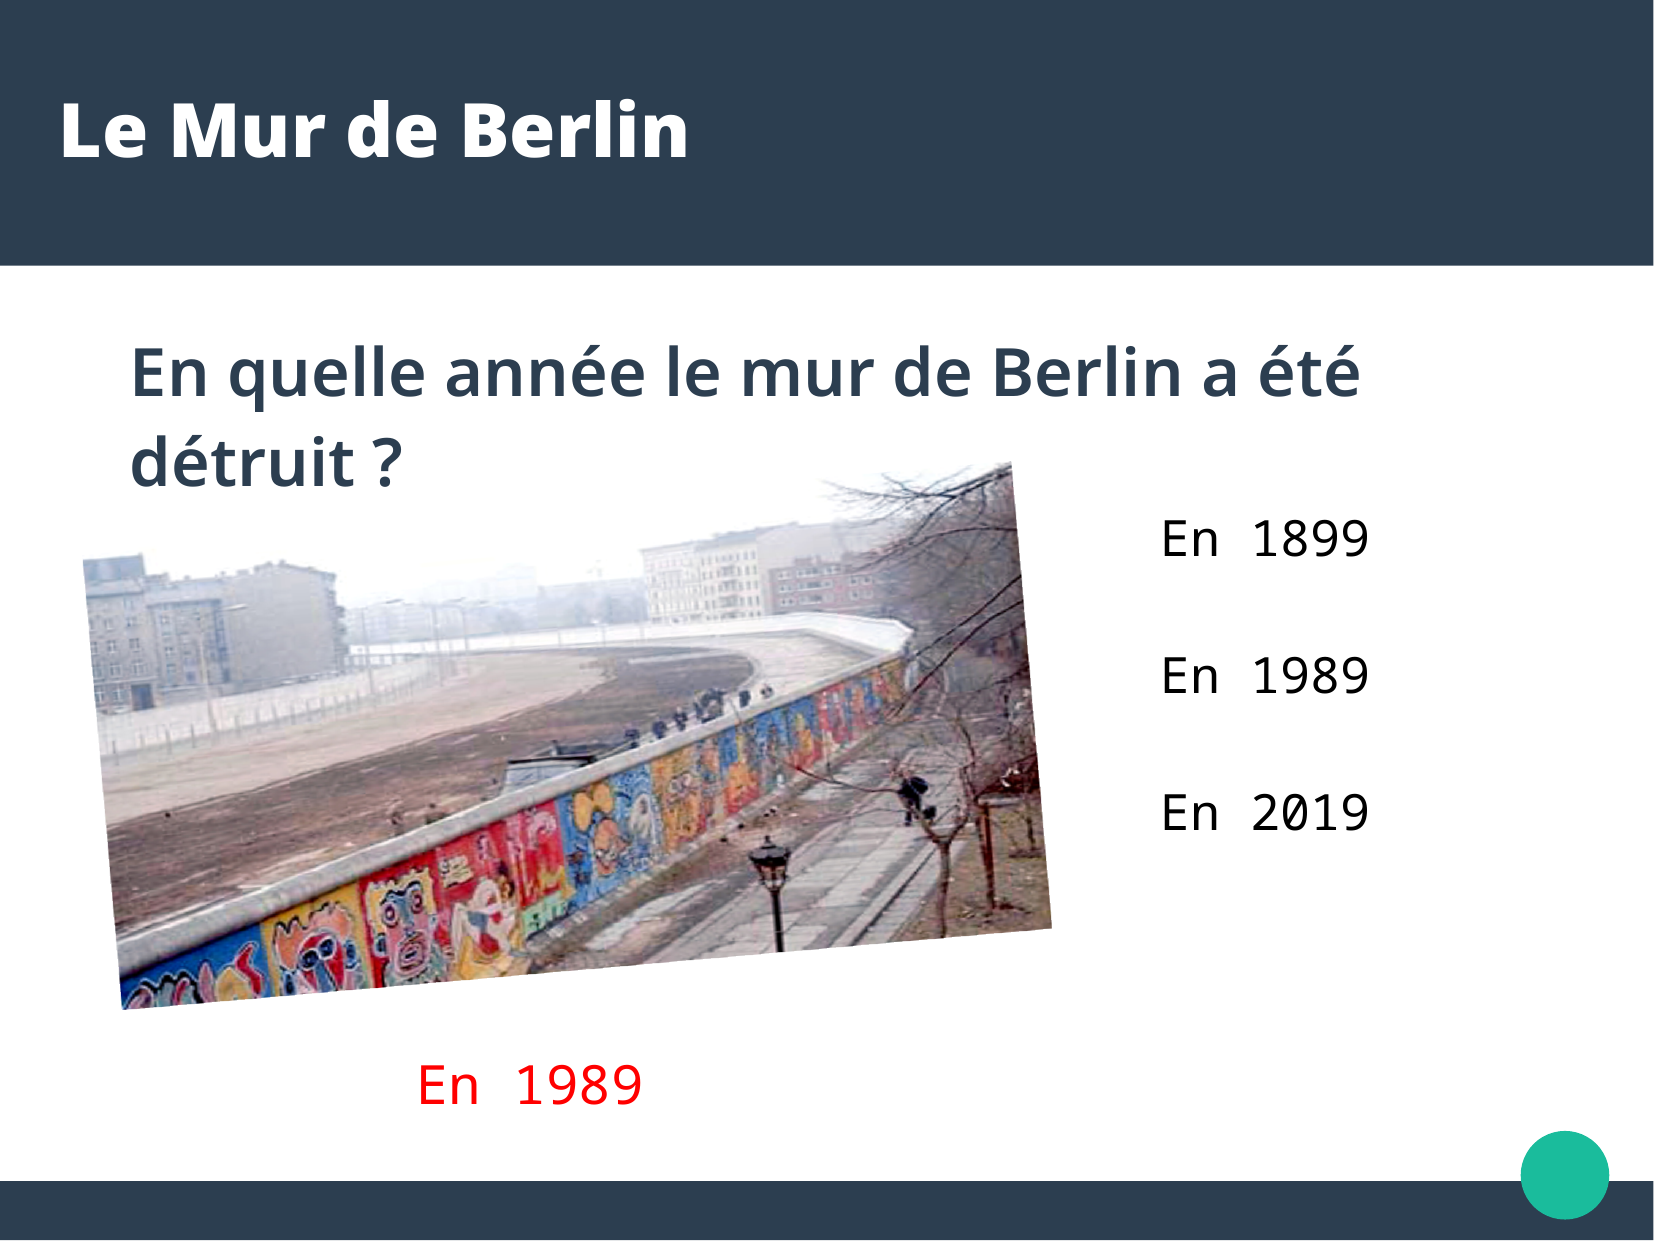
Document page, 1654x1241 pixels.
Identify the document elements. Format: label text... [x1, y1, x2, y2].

text_box En 1899 En 1989 En 2019 [1145, 496, 1386, 826]
list En quelle année le mur de Berlin a été détruit ? [59, 324, 1595, 1152]
text_box En 1989 [401, 1039, 659, 1123]
picture [80, 460, 1052, 1010]
title Le Mur de Berlin [59, 49, 1595, 207]
